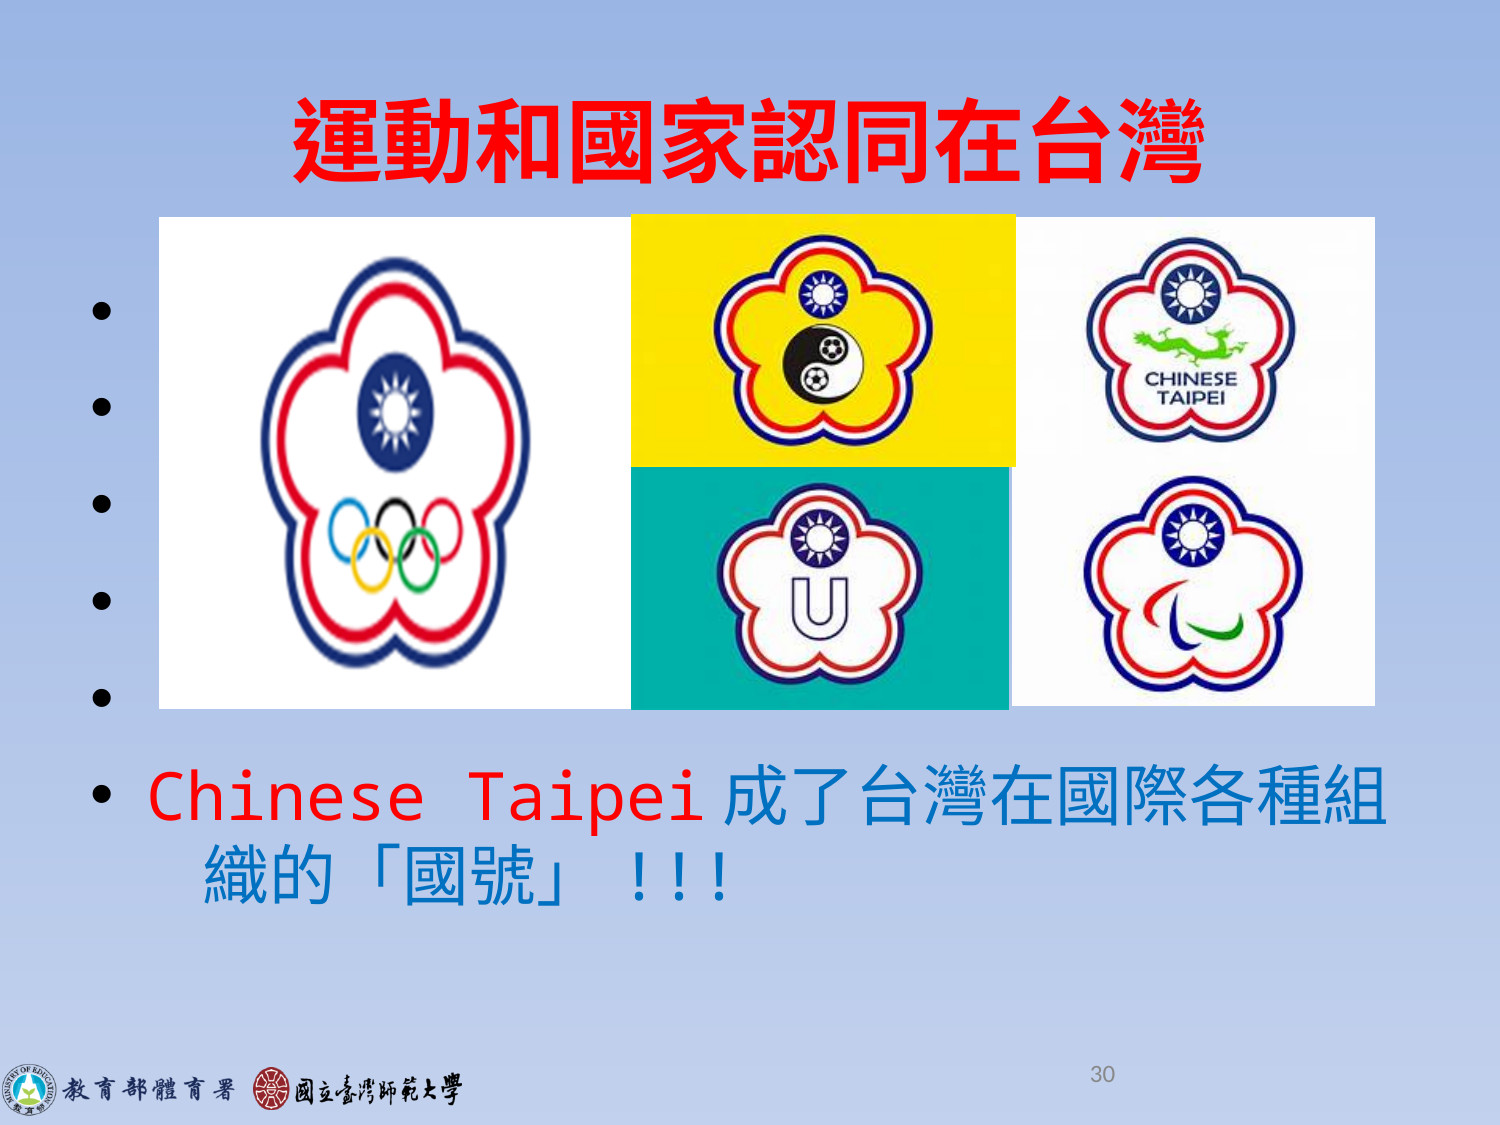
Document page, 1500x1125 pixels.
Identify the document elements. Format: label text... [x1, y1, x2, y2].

text_box [1074, 1042, 1426, 1103]
title 運動和國家認同在台灣 [75, 45, 1426, 233]
list Chinese Taipei成了台灣在國際各種組織的「國號」!!! [75, 262, 1426, 1005]
picture [159, 214, 1375, 710]
